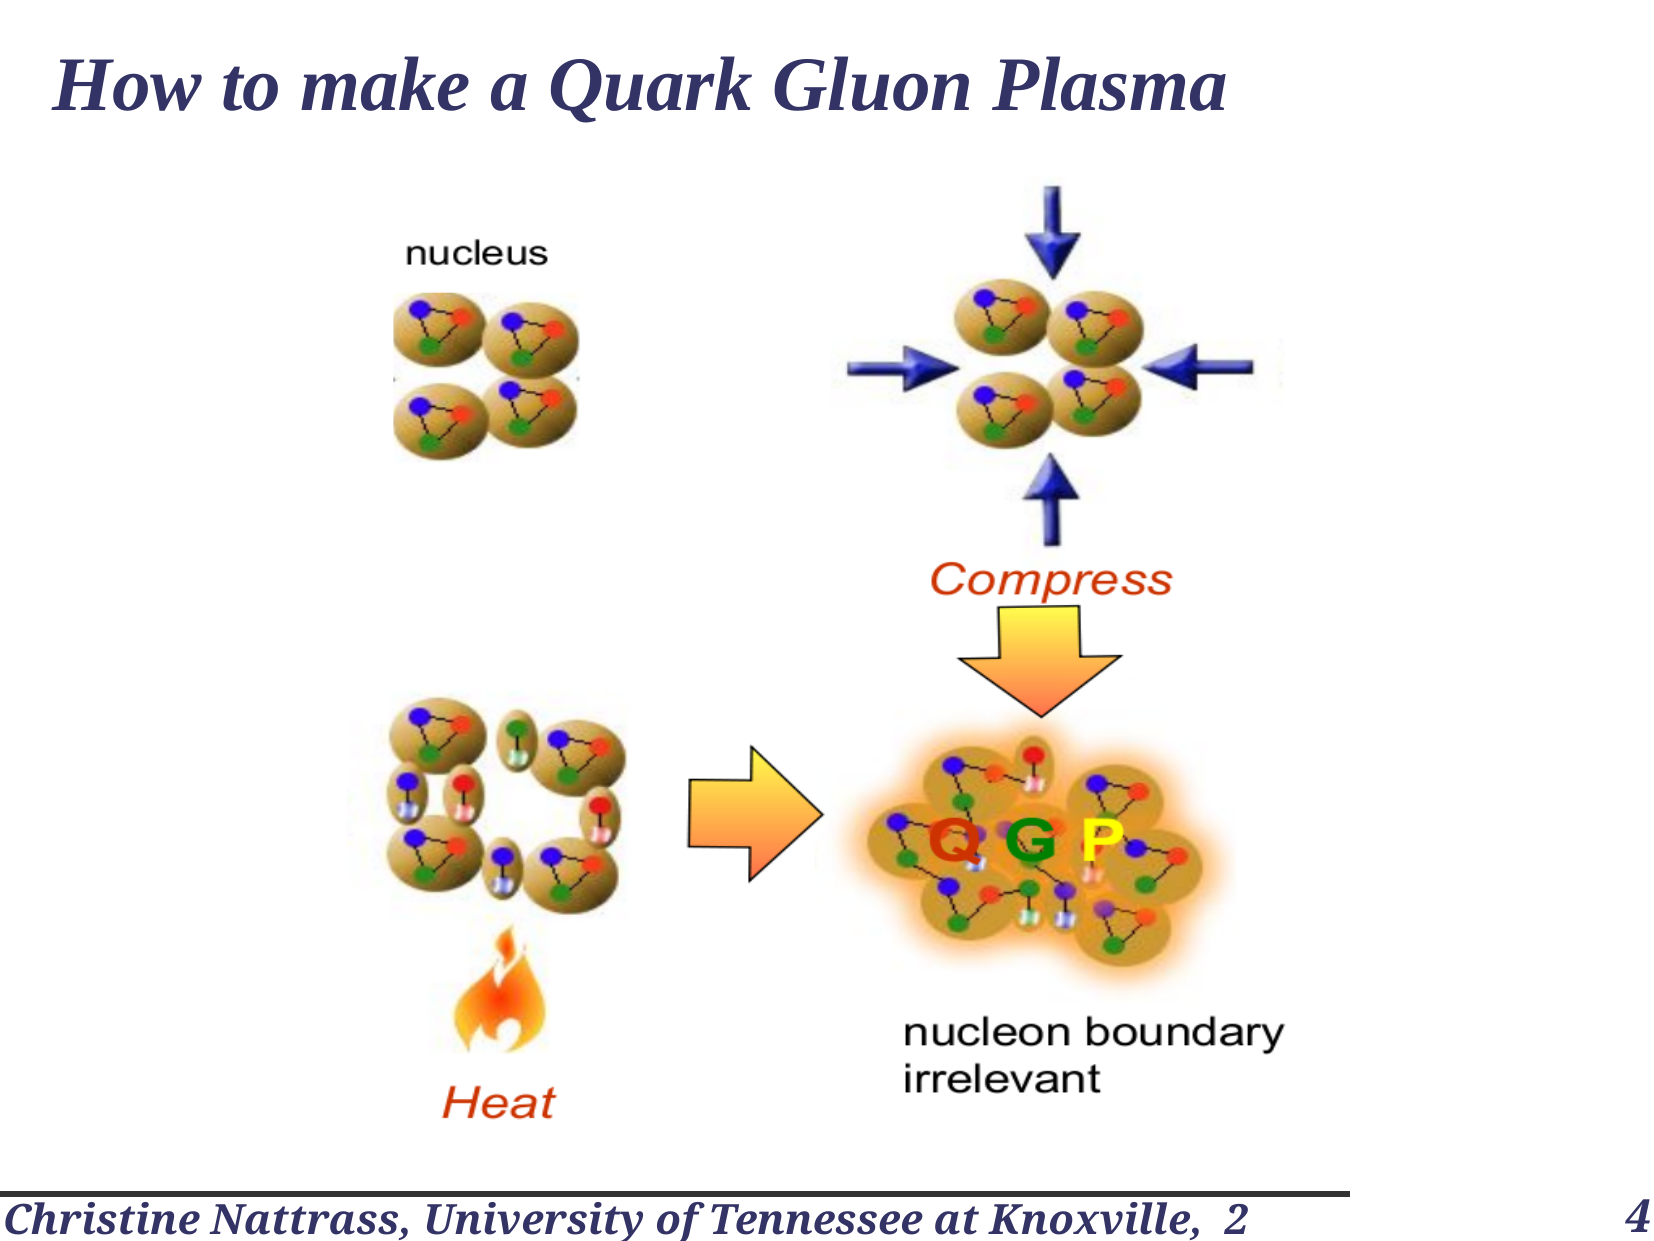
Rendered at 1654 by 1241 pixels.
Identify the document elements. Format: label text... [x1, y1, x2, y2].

picture [345, 149, 1321, 1137]
title How to make a Quark Gluon Plasma [0, 0, 1282, 170]
